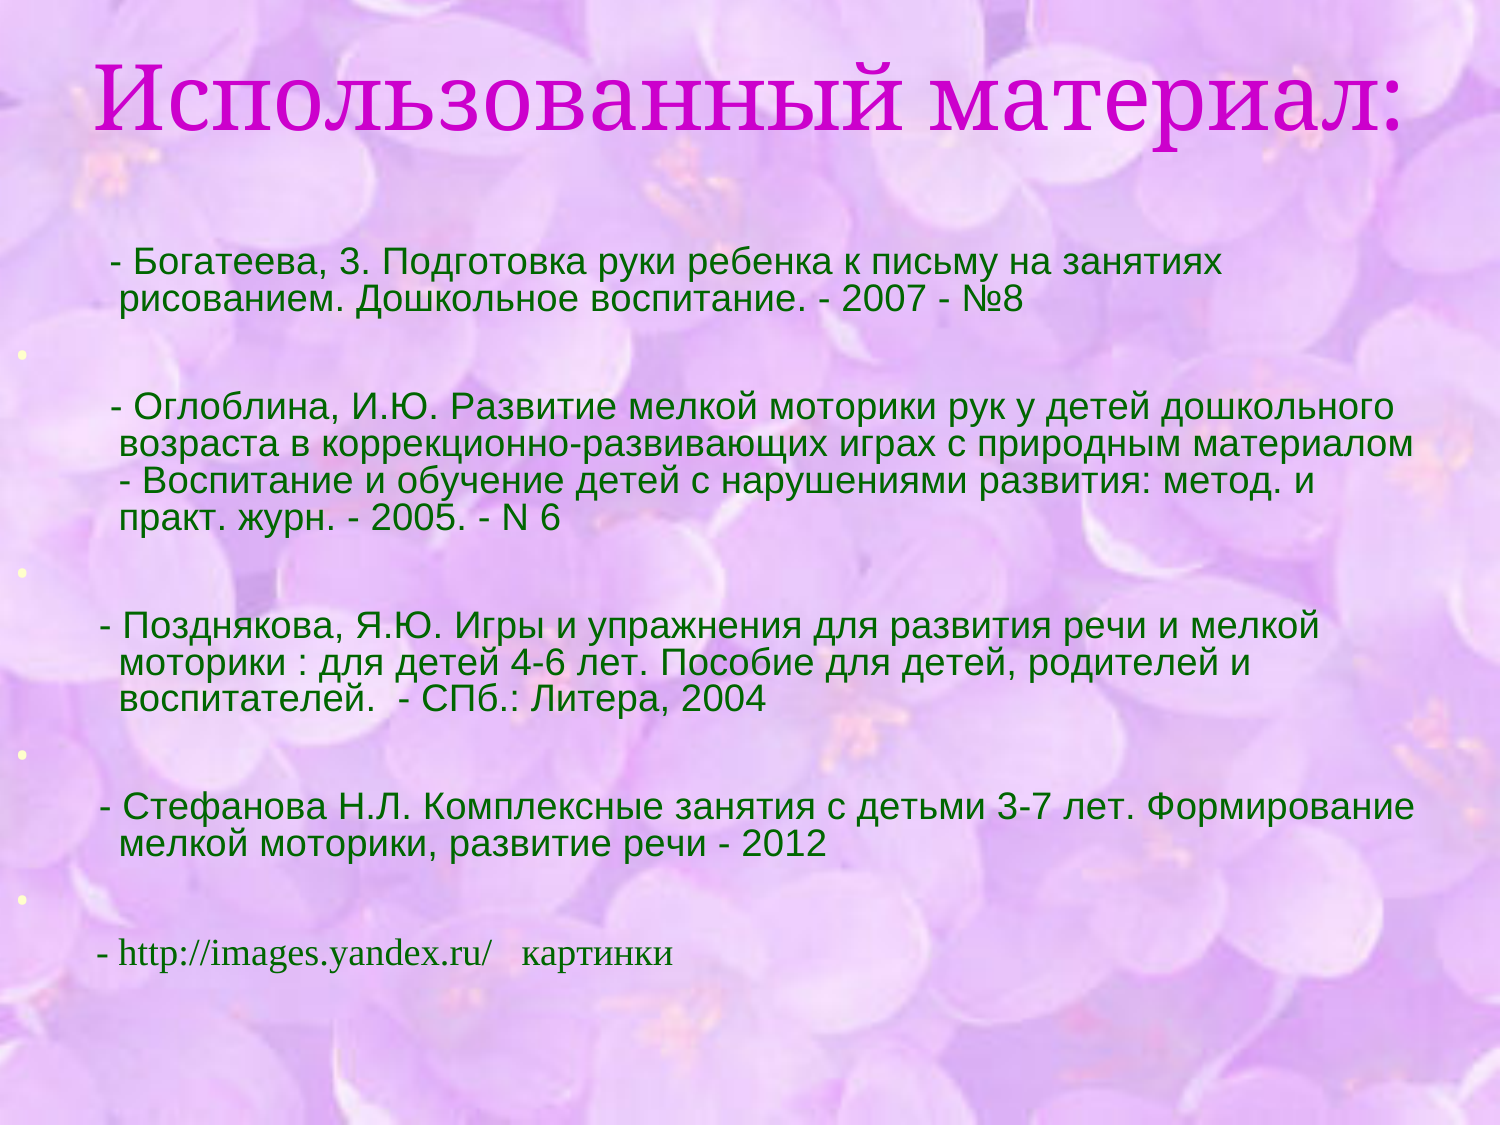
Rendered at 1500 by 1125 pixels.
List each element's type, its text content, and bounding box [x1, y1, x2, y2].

title Использованный материал: [75, 0, 1426, 188]
list - Богатеева, 3. Подготовка руки ребенка к письму на занятиях рисованием. Дошкольное воспитание. - 2007 - №8 - Оглоблина, И.Ю. Развитие мелкой моторики рук у детей дошкольного возраста в коррекционно-развивающих играх с природным материалом - Воспитание и обучение детей с нарушениями развития: метод. и практ. журн. - 2005. - N 6 - Позднякова, Я.Ю. Игры и упражнения для развития речи и мелкой моторики : для детей 4-6 лет. Пособие для детей, родителей и воспитателей. - СПб.: Литера, 2004 - Стефанова Н.Л. Комплексные занятия с детьми 3-7 лет. Формирование мелкой моторики, развитие речи - 2012 - http://images.yandex.ru/ картинки [0, 237, 1438, 980]
